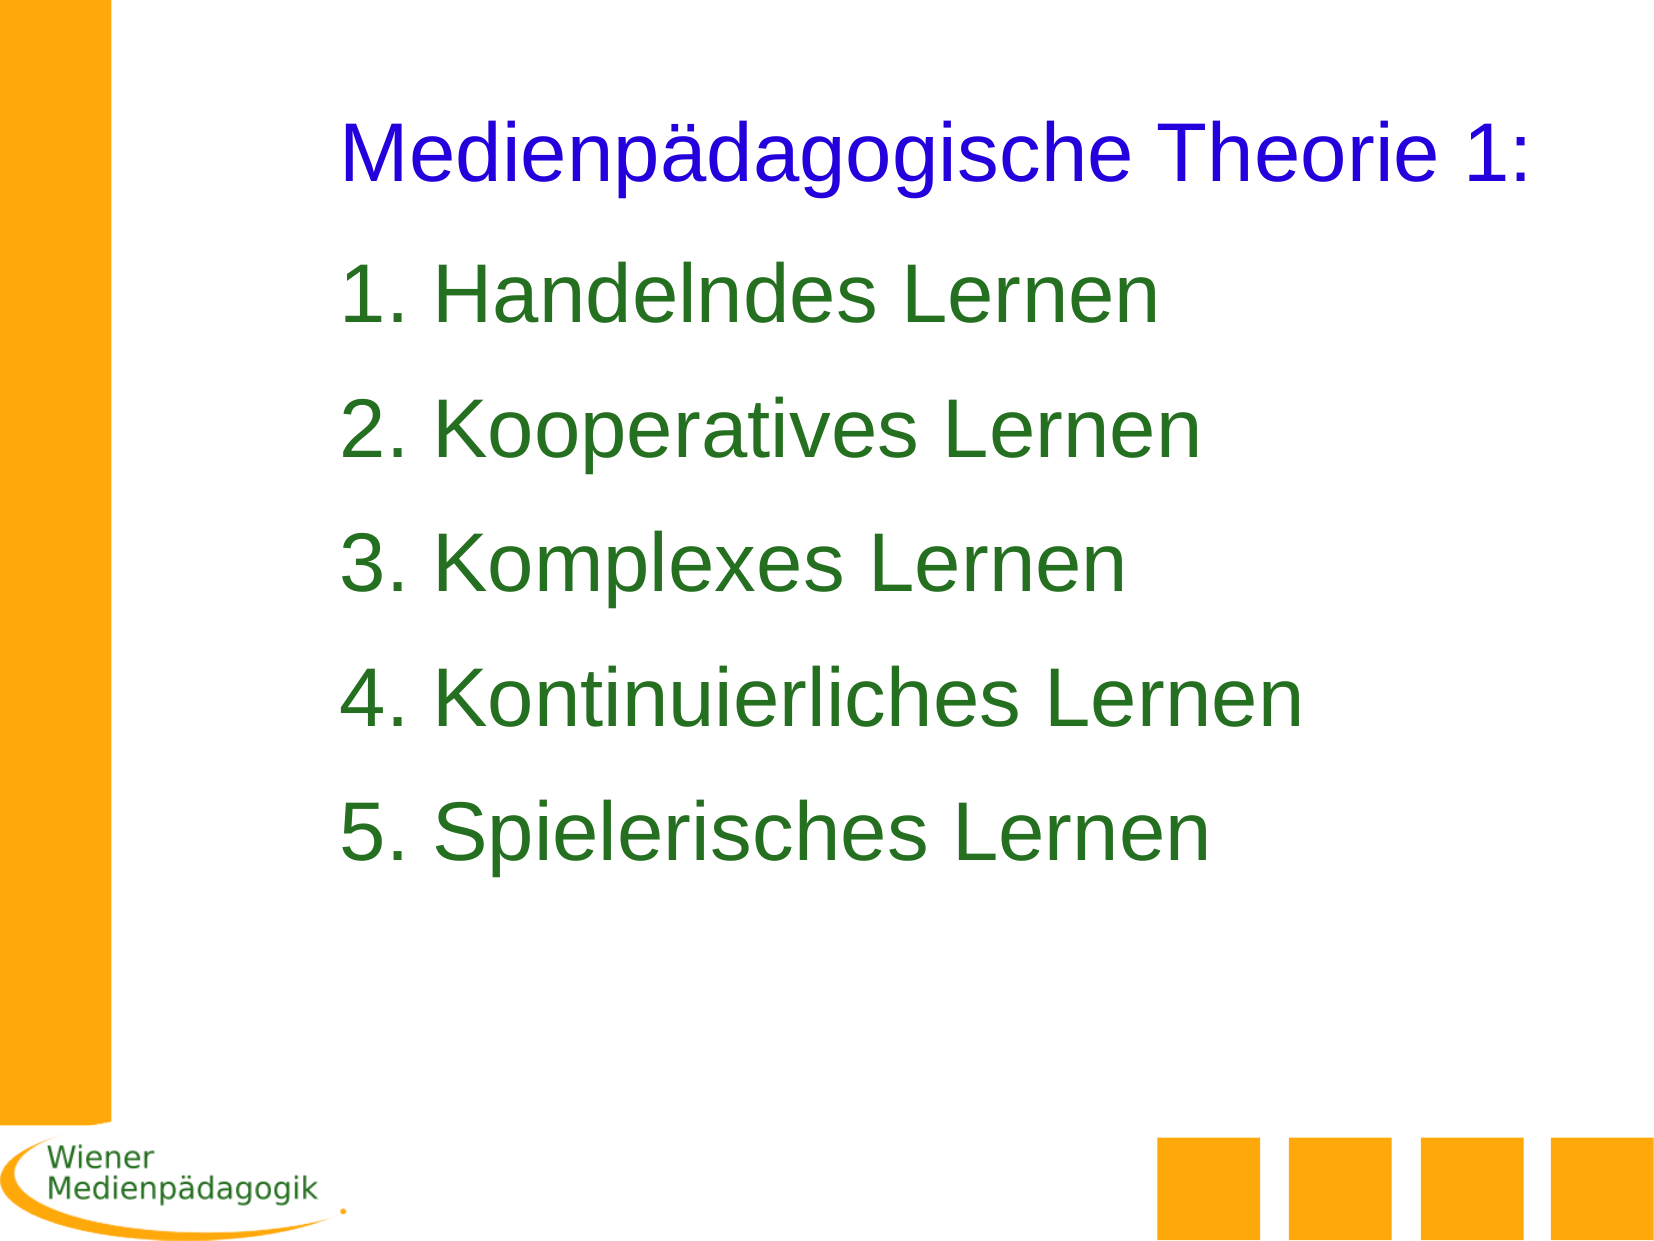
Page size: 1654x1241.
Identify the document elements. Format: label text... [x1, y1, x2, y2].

text_box 1. Handelndes Lernen 2. Kooperatives Lernen 3. Komplexes Lernen 4. Kontinuierliches Lernen 5. Spielerisches Lernen [339, 247, 1327, 991]
picture [0, 1114, 398, 1241]
text_box Medienpädagogische Theorie 1: [339, 105, 1532, 210]
